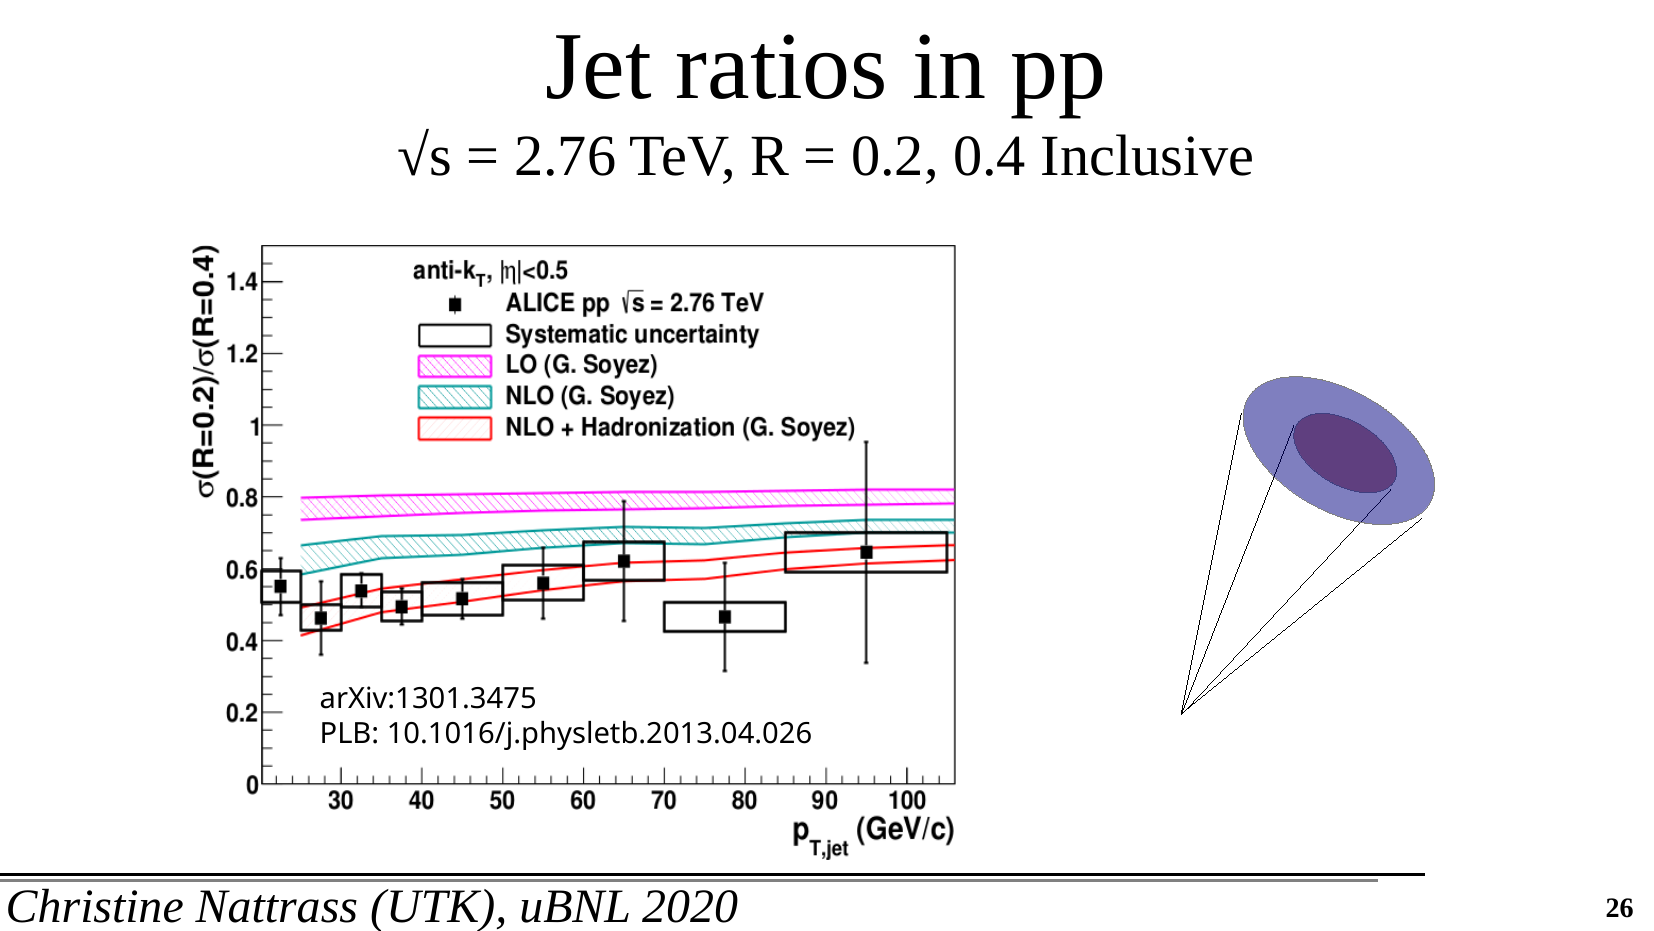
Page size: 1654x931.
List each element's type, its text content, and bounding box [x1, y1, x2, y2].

text_box arXiv:1301.3475 PLB: 10.1016/j.physletb.2013.04.026 [304, 672, 828, 757]
title Jet ratios in pp √s = 2.76 TeV, R = 0.2, 0.4 Inclusive [99, 19, 1554, 196]
text_box [1243, 376, 1435, 525]
picture [192, 245, 956, 860]
